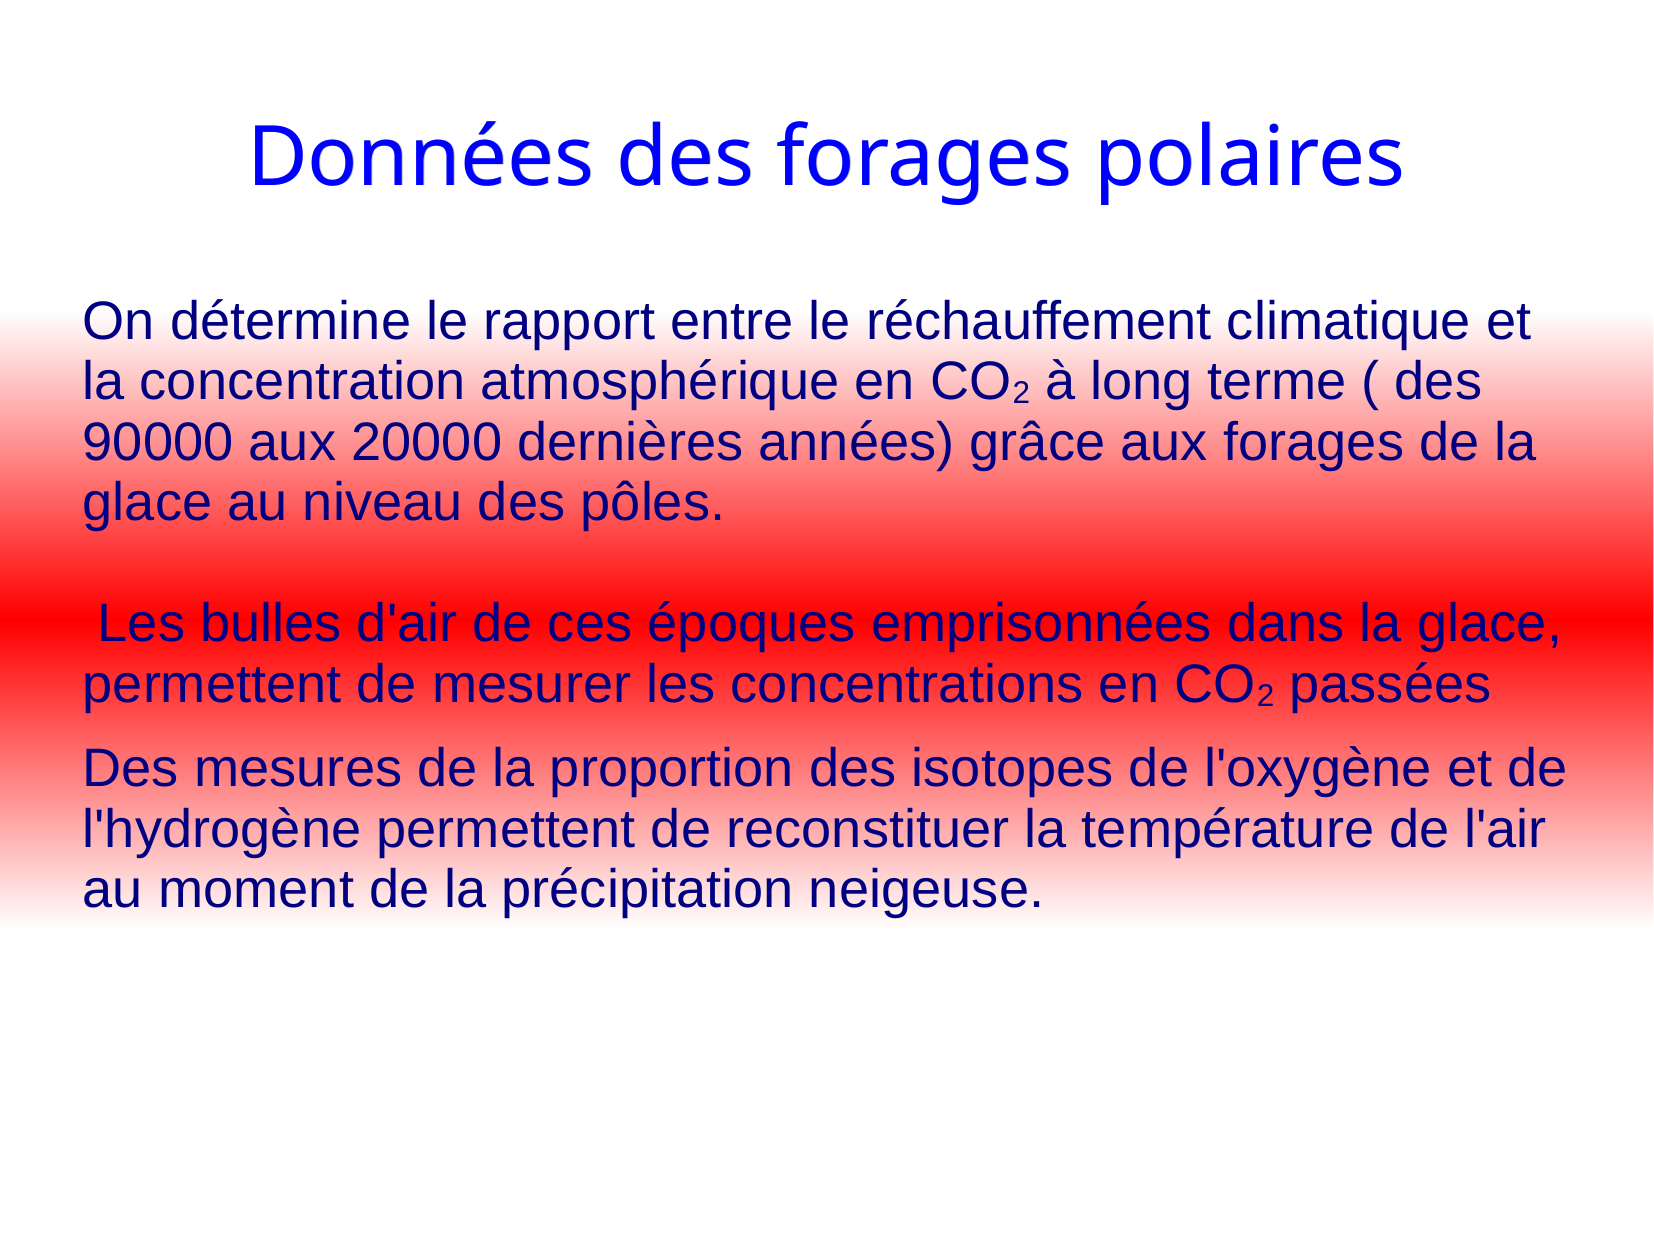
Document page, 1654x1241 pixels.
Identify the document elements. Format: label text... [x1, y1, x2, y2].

title Données des forages polaires [82, 49, 1571, 257]
list On détermine le rapport entre le réchauffement climatique et la concentration atmosphérique en CO2 à long terme ( des 90000 aux 20000 dernières années) grâce aux forages de la glace au niveau des pôles. Les bulles d'air de ces époques emprisonnées dans la glace, permettent de mesurer les concentrations en CO2 passées Des mesures de la proportion des isotopes de l'oxygène et de l'hydrogène permettent de reconstituer la température de l'air au moment de la précipitation neigeuse. [82, 290, 1571, 1143]
